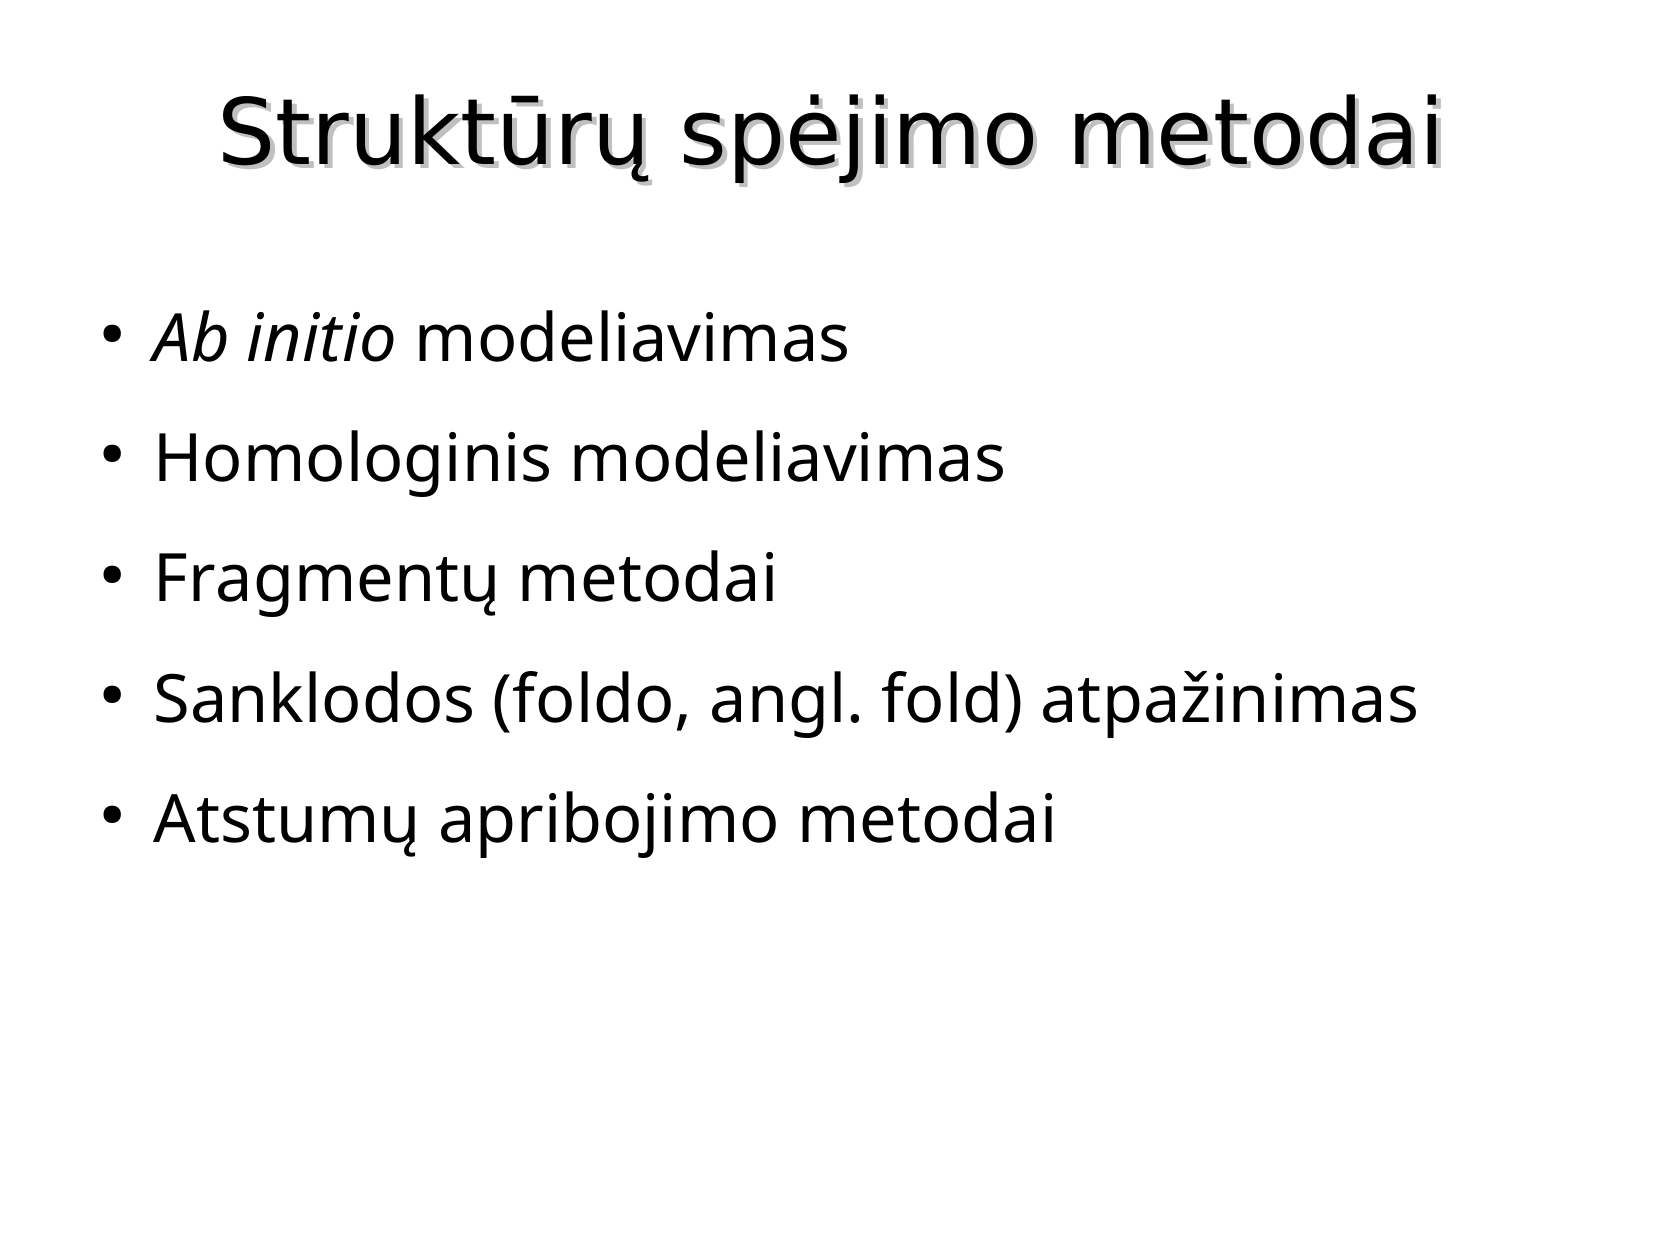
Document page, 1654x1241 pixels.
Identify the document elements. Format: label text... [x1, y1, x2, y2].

title Struktūrų spėjimo metodai [88, 29, 1577, 237]
list Ab initio modeliavimas Homologinis modeliavimas Fragmentų metodai Sanklodos (foldo, angl. fold) atpažinimas Atstumų apribojimo metodai [82, 290, 1571, 1094]
